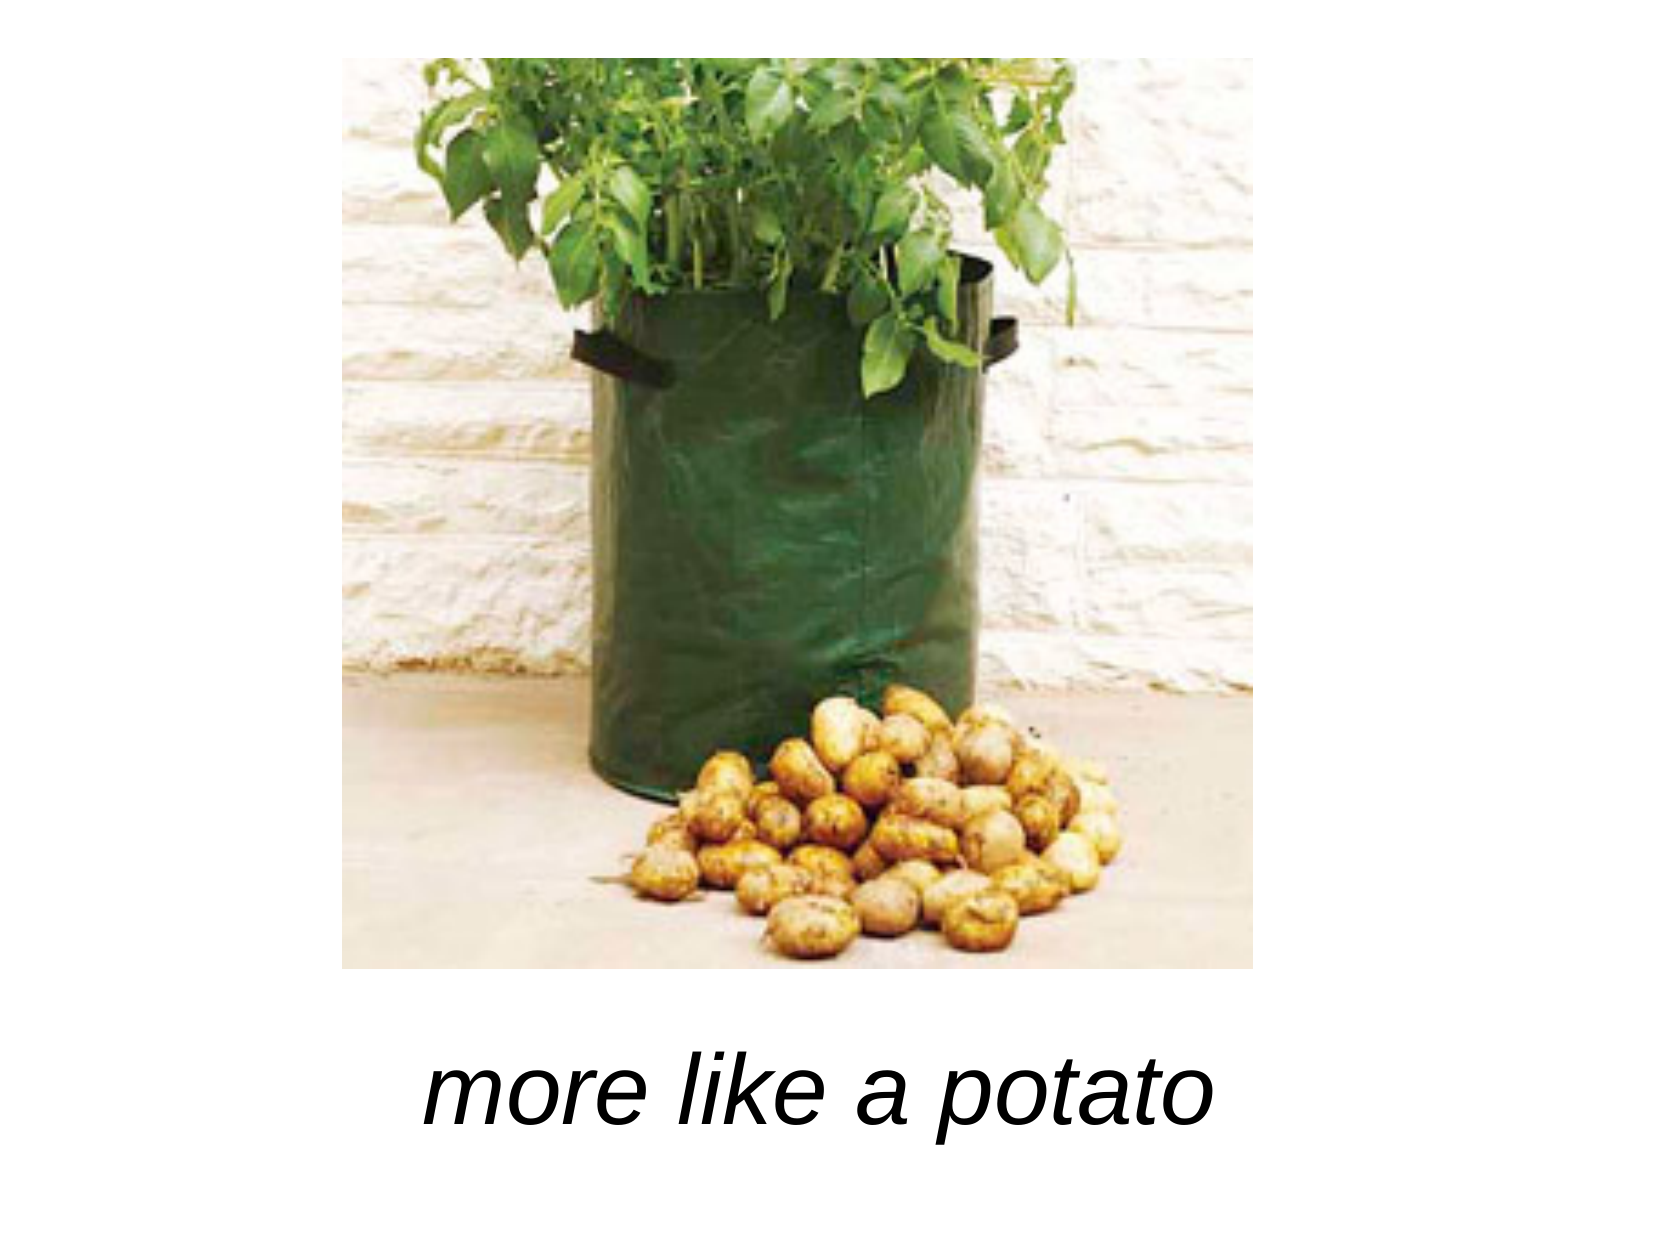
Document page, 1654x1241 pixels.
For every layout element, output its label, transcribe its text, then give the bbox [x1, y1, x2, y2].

picture [342, 58, 1253, 969]
text_box more like a potato [92, 1010, 1548, 1170]
